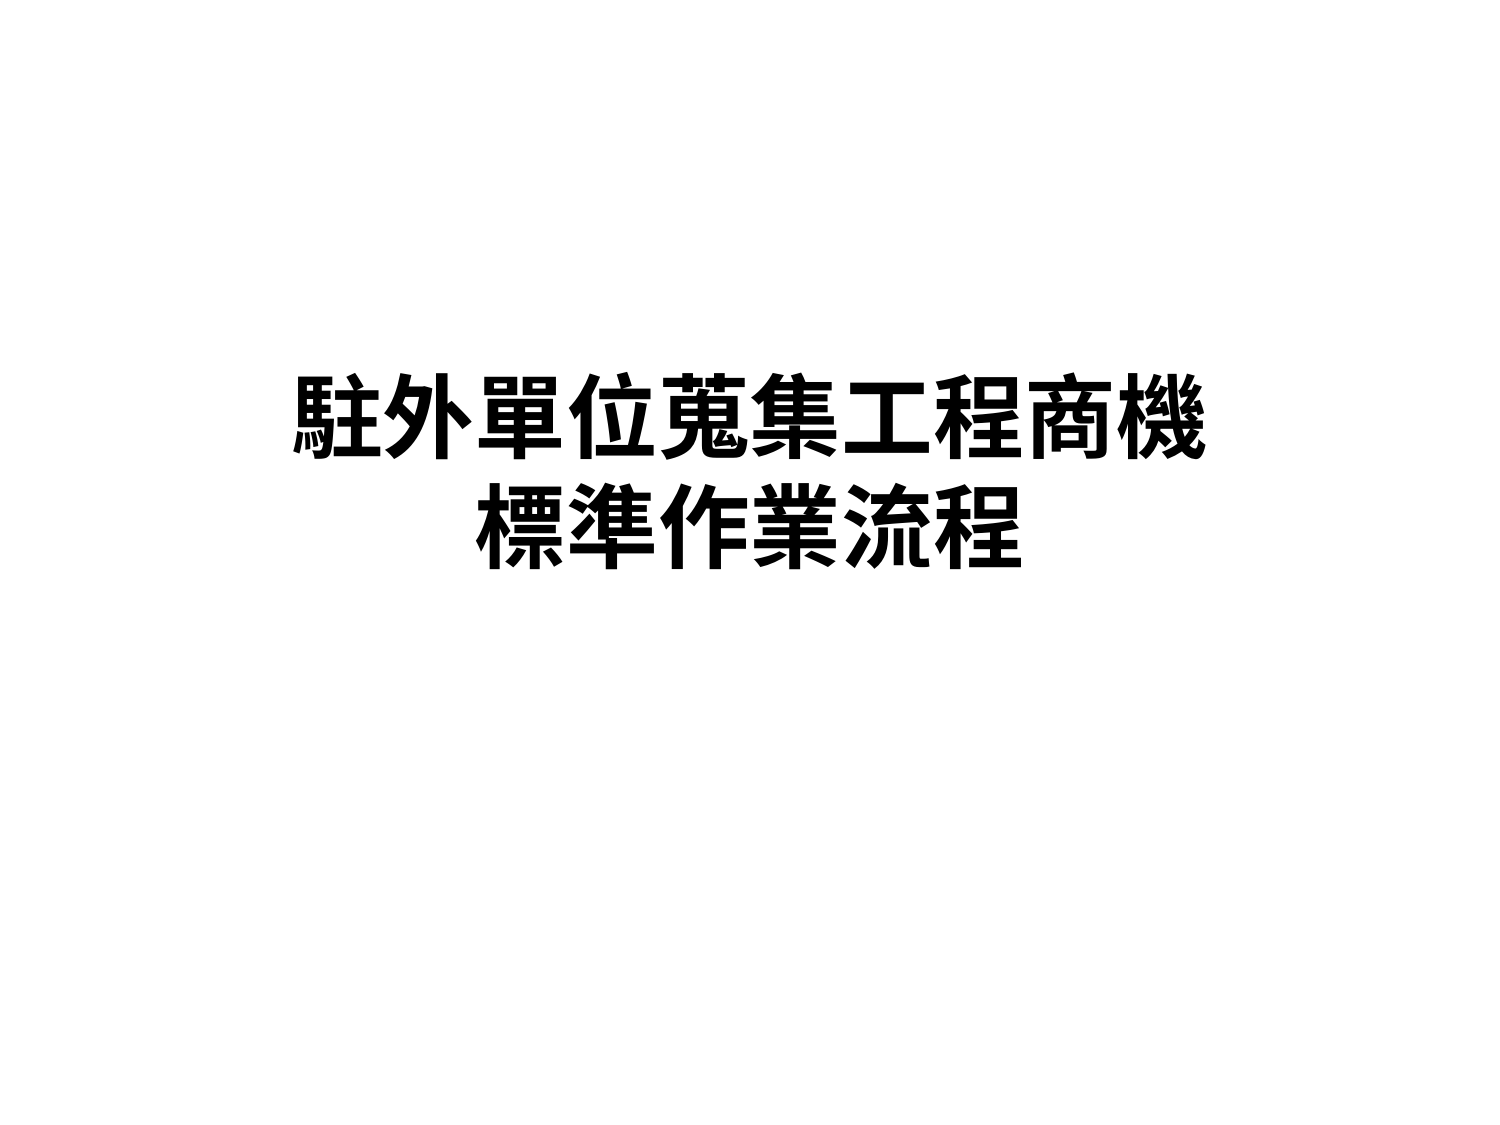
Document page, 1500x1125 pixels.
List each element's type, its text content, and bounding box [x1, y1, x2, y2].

title 駐外單位蒐集工程商機 標準作業流程 [112, 349, 1388, 591]
